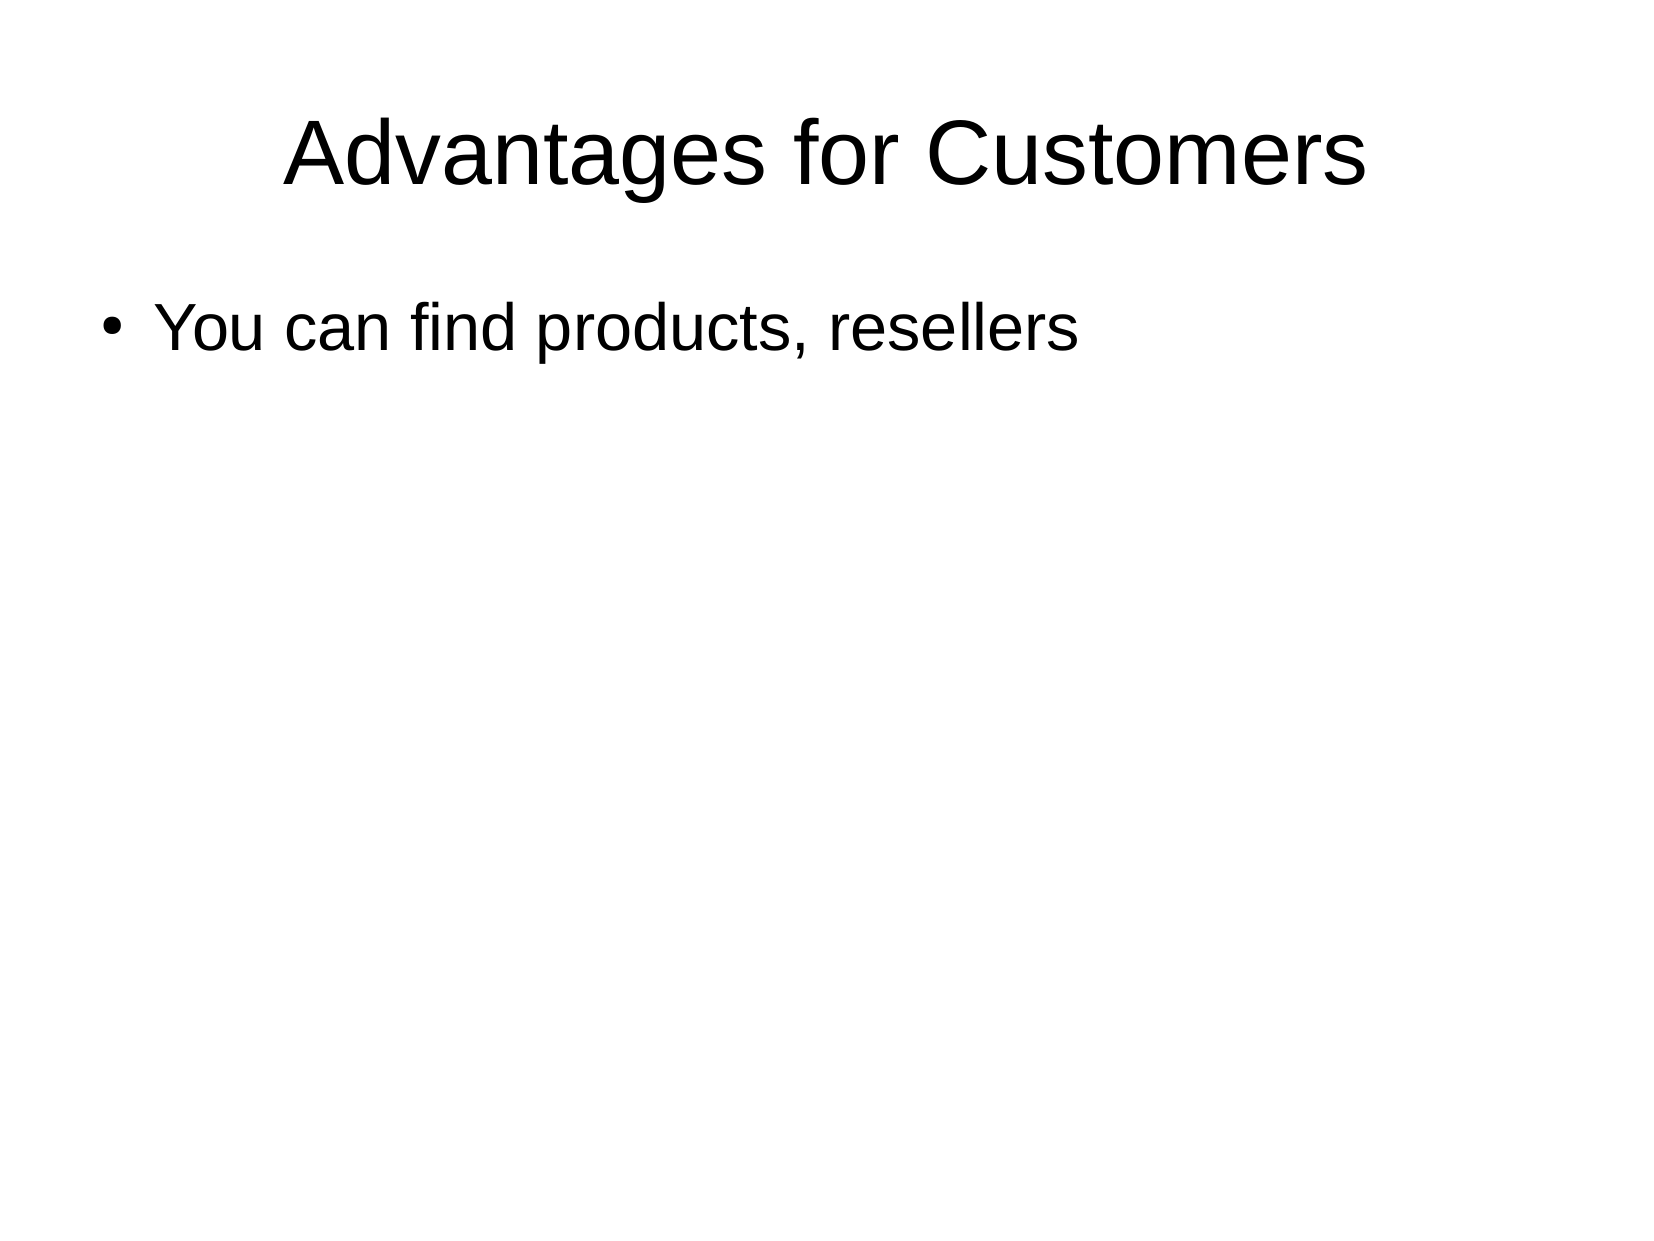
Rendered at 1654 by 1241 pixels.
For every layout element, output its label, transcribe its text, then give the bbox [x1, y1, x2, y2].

list You can find products, resellers [82, 290, 1571, 1010]
title Advantages for Customers [82, 49, 1571, 257]
